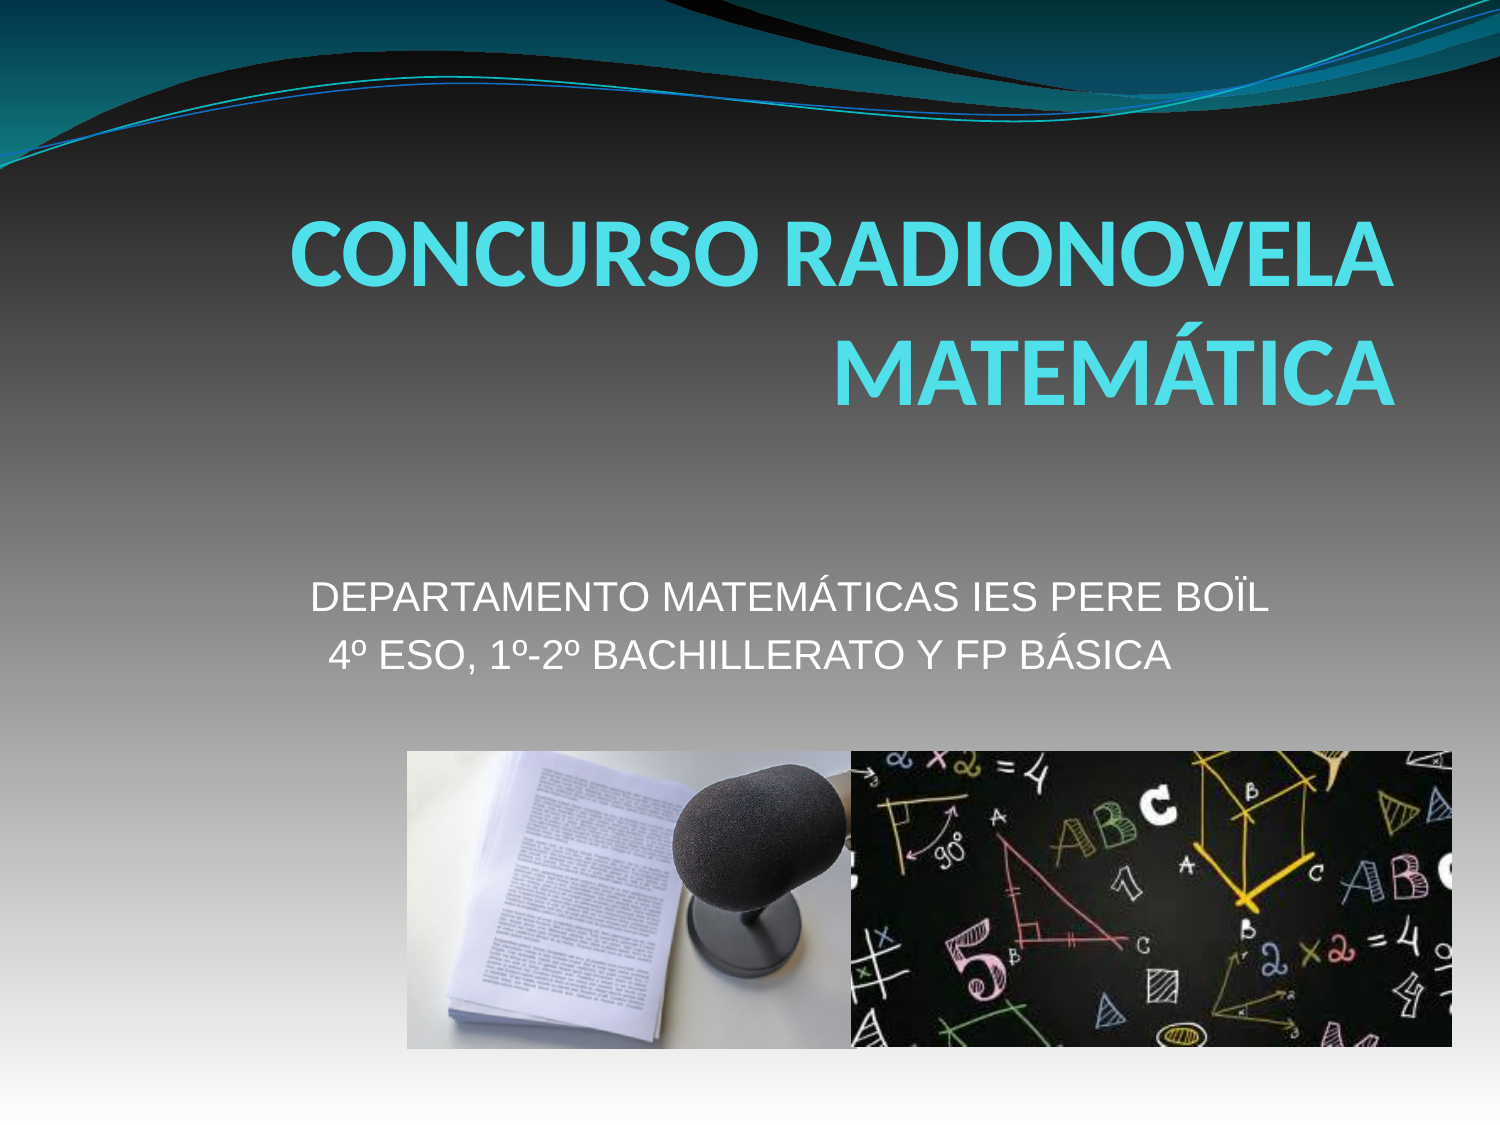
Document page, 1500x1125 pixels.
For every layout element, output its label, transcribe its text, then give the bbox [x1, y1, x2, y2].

picture [407, 751, 1452, 1049]
title CONCURSO RADIONOVELA MATEMÁTICA [123, 184, 1399, 426]
subtitle DEPARTAMENTO MATEMÁTICAS IES PERE BOÏL 4º ESO, 1º-2º BACHILLERATO Y FP BÁSICA [230, 503, 1281, 791]
